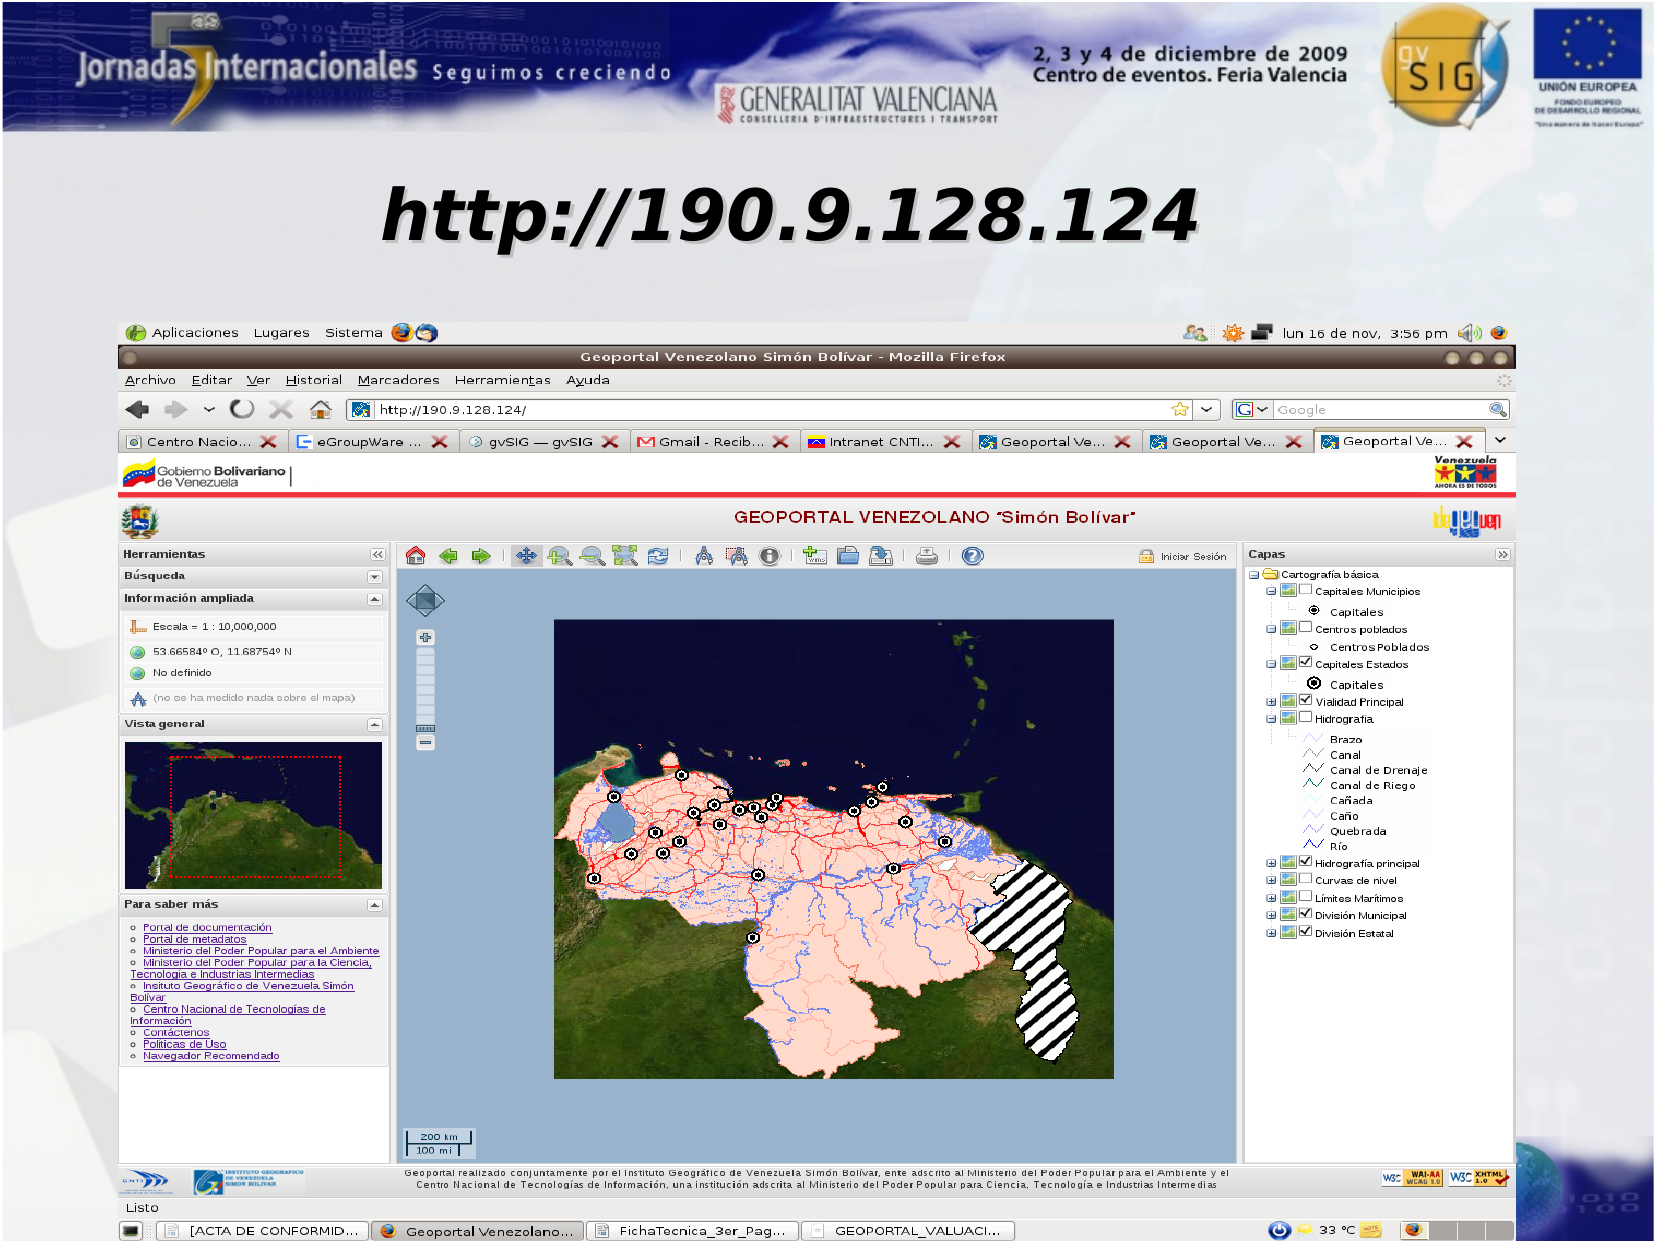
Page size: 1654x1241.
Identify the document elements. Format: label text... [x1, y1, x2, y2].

picture [2, 2, 1654, 1241]
title http://190.9.128.124 [47, 141, 1536, 290]
